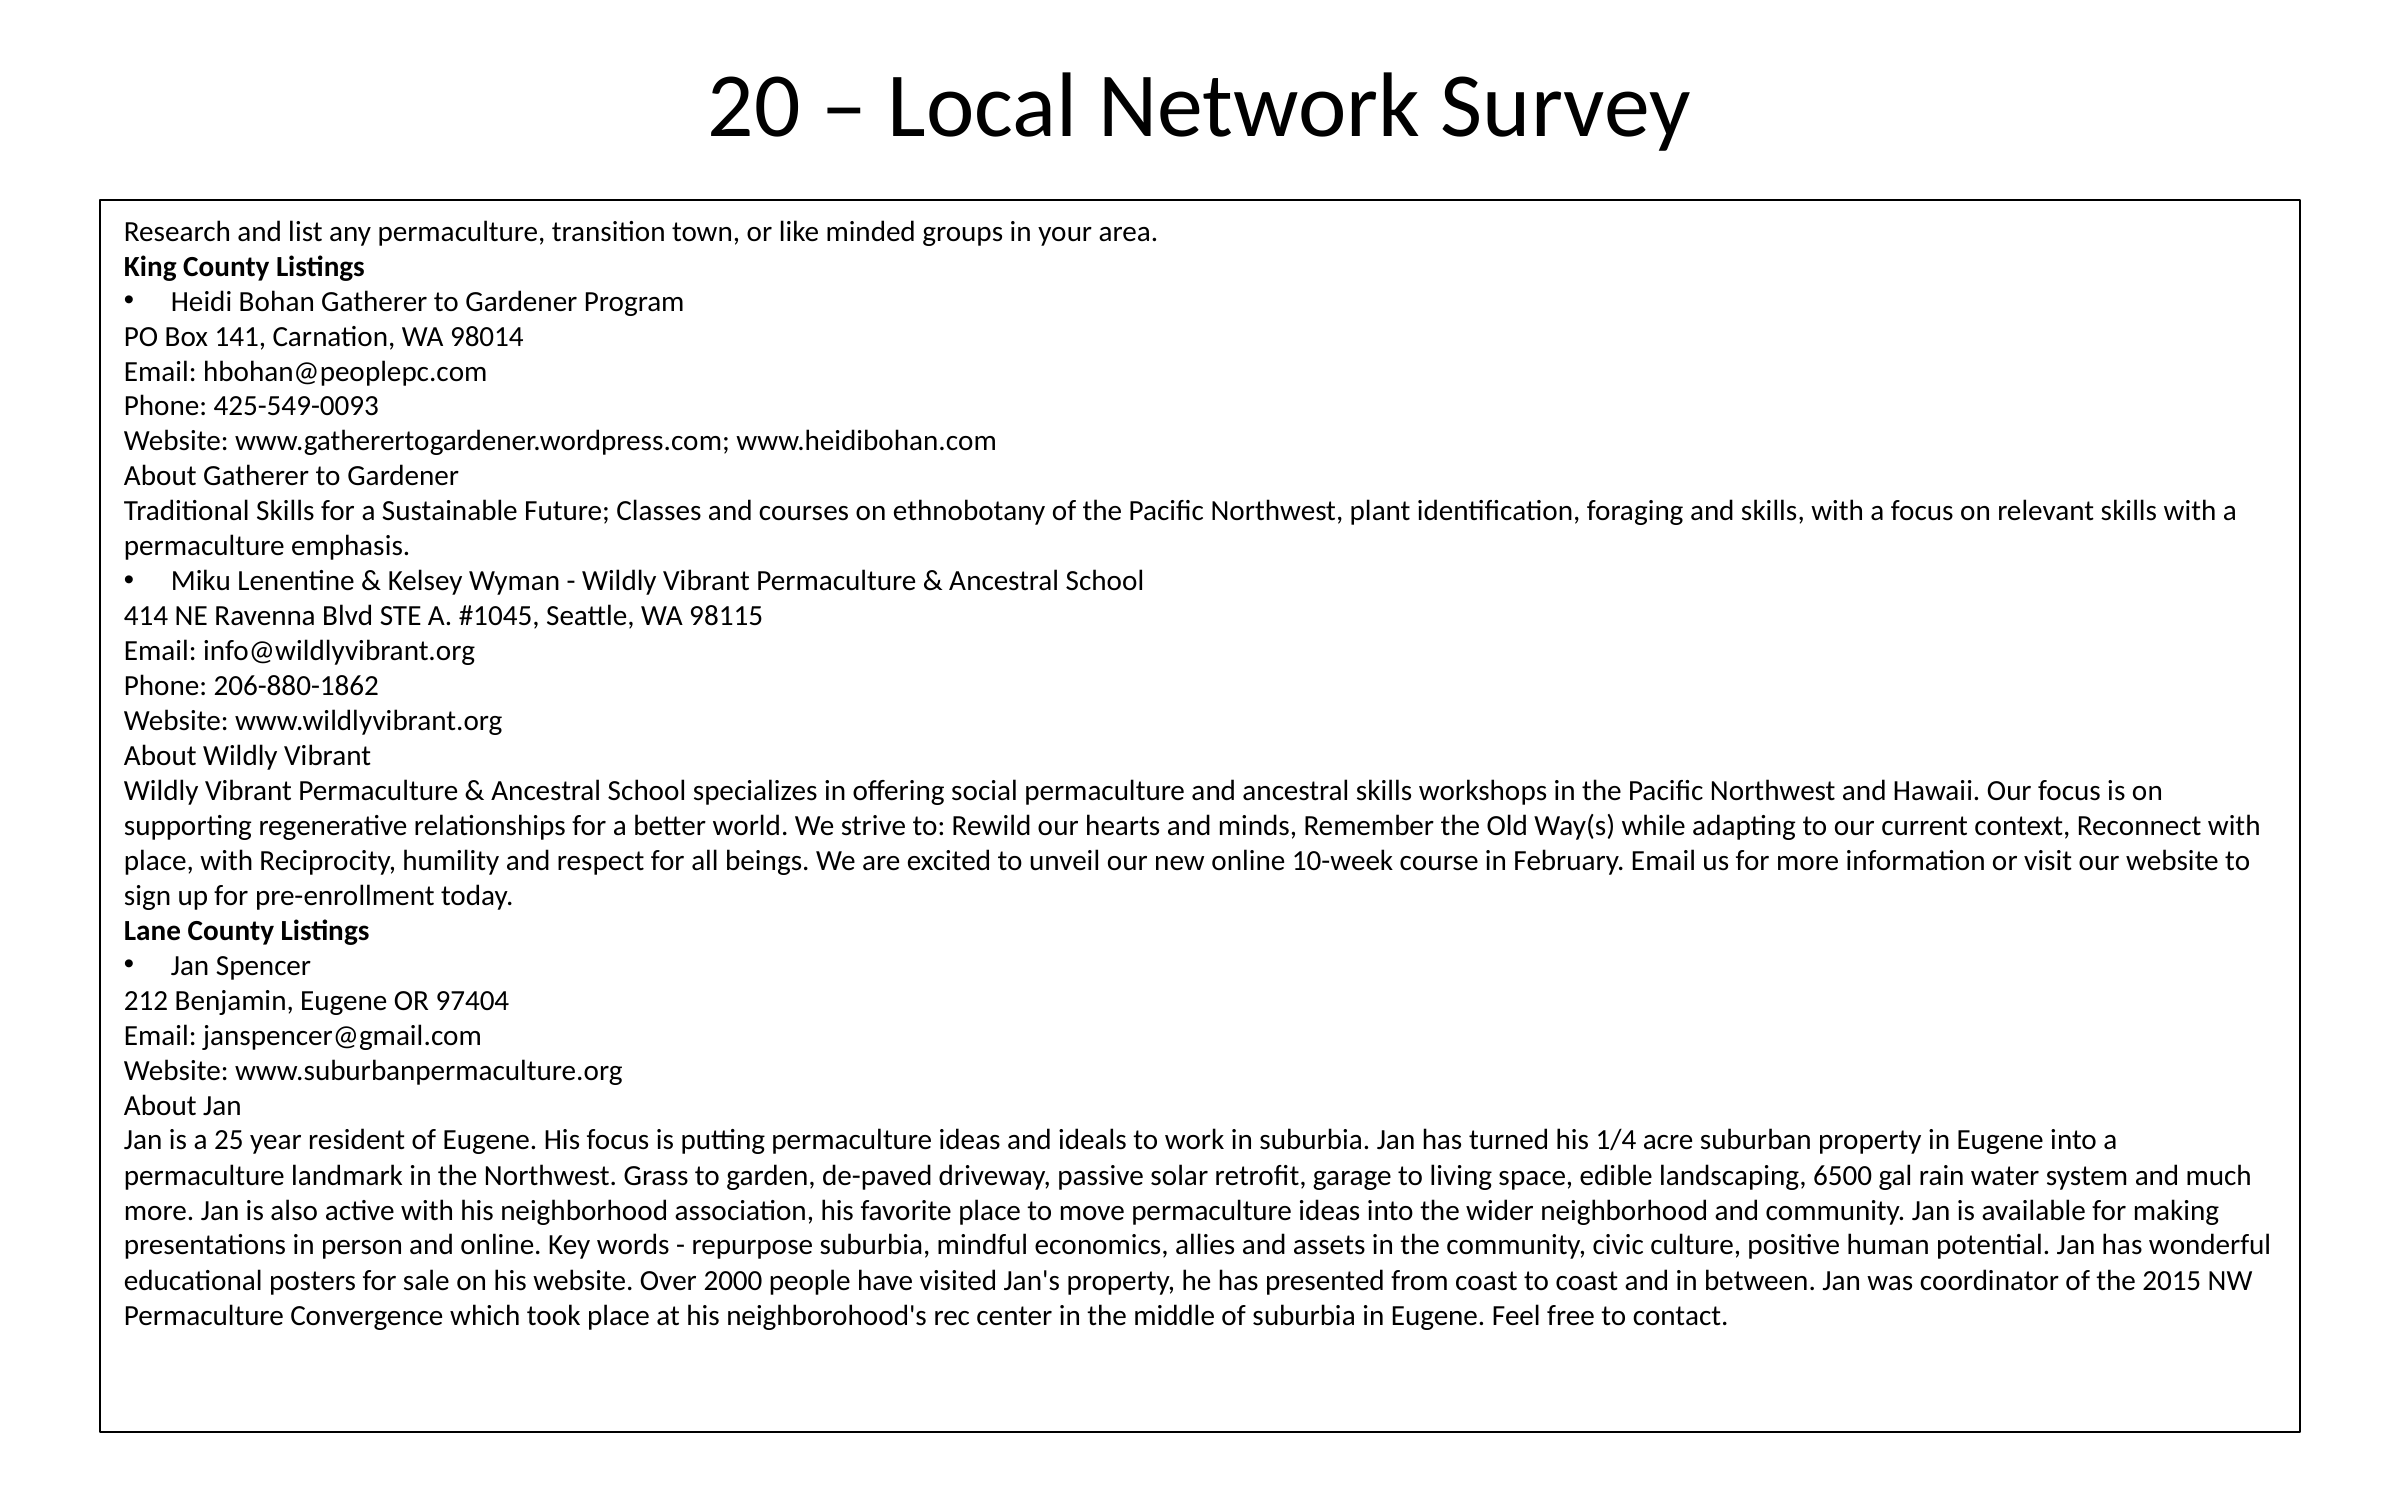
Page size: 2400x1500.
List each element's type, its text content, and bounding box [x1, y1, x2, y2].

text_box Research and list any permaculture, transition town, or like minded groups in your area. King County Listings Heidi Bohan Gatherer to Gardener Program ​PO Box 141, Carnation, WA 98014 Email: hbohan@peoplepc.com Phone: 425-549-0093 Website: www.gatherertogardener.wordpress.com; www.heidibohan.com About Gatherer to Gardener ​Traditional Skills for a Sustainable Future; Classes and courses on ethnobotany of the Pacific Northwest, plant identification, foraging and skills, with a focus on relevant skills with a permaculture emphasis. Miku Lenentine & Kelsey Wyman - Wildly Vibrant Permaculture & Ancestral School 414 NE Ravenna Blvd STE A. #1045, Seattle, WA 98115 Email: info@wildlyvibrant.org ​Phone: 206-880-1862 Website: www.wildlyvibrant.org About Wildly Vibrant Wildly Vibrant Permaculture & Ancestral School specializes in offering social permaculture and ancestral skills workshops in the Pacific Northwest and Hawaii. Our focus is on supporting regenerative relationships for a better world. We strive to: Rewild our hearts and minds, Remember the Old Way(s) while adapting to our current context, Reconnect with place, with Reciprocity, humility and respect for all beings. We are excited to unveil our new online 10-week course in February. Email us for more information or visit our website to sign up for pre-enrollment today. ​Lane County Listings Jan Spencer 212 Benjamin, Eugene OR 97404 Email: janspencer@gmail.com Website: www.suburbanpermaculture.org About Jan Jan is a 25 year resident of Eugene. His focus is putting permaculture ideas and ideals to work in suburbia. Jan has turned his 1/4 acre suburban property in Eugene into a permaculture landmark in the Northwest. Grass to garden, de-paved driveway, passive solar retrofit, garage to living space, edible landscaping, 6500 gal rain water system and much more. Jan is also active with his neighborhood association, his favorite place to move permaculture ideas into the wider neighborhood and community. Jan is available for making presentations in person and online. Key words - repurpose suburbia, mindful economics, allies and assets in the community, civic culture, positive human potential. Jan has wonderful educational posters for sale on his website. Over 2000 people have visited Jan's property, he has presented from coast to coast and in between. Jan was coordinator of the 2015 NW Permaculture Convergence which took place at his neighborohood's rec center in the middle of suburbia in Eugene. Feel free to contact. [99, 199, 2300, 1432]
text_box 20 – Local Network Survey [179, 33, 2220, 167]
